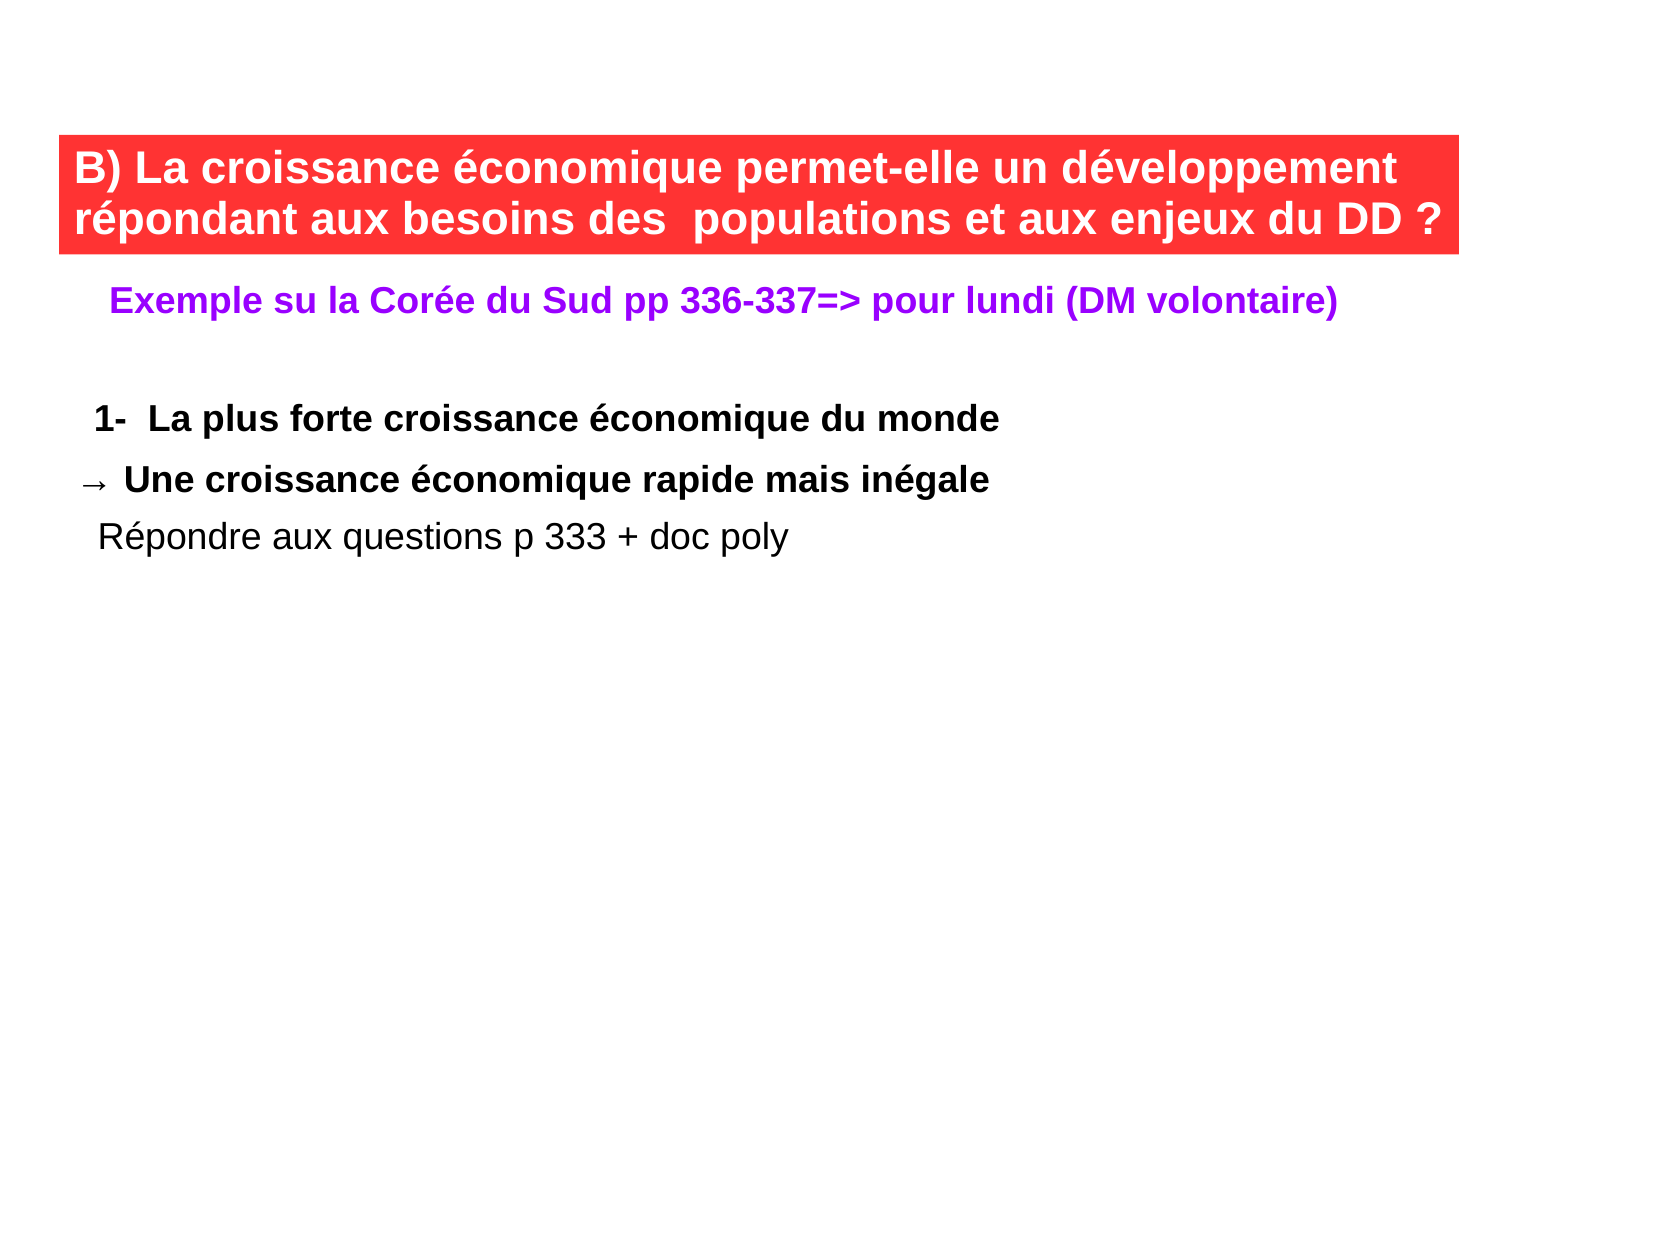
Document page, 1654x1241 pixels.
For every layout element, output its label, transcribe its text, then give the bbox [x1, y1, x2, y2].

text_box → Une croissance économique rapide mais inégale [60, 451, 1006, 510]
text_box 1- La plus forte croissance économique du monde [79, 389, 1016, 448]
text_box B) La croissance économique permet-elle un développement répondant aux besoins des populations et aux enjeux du DD ? [59, 134, 1459, 255]
text_box Exemple su la Corée du Sud pp 336-337=> pour lundi (DM volontaire) [94, 271, 1354, 330]
text_box Répondre aux questions p 333 + doc poly [82, 507, 804, 565]
